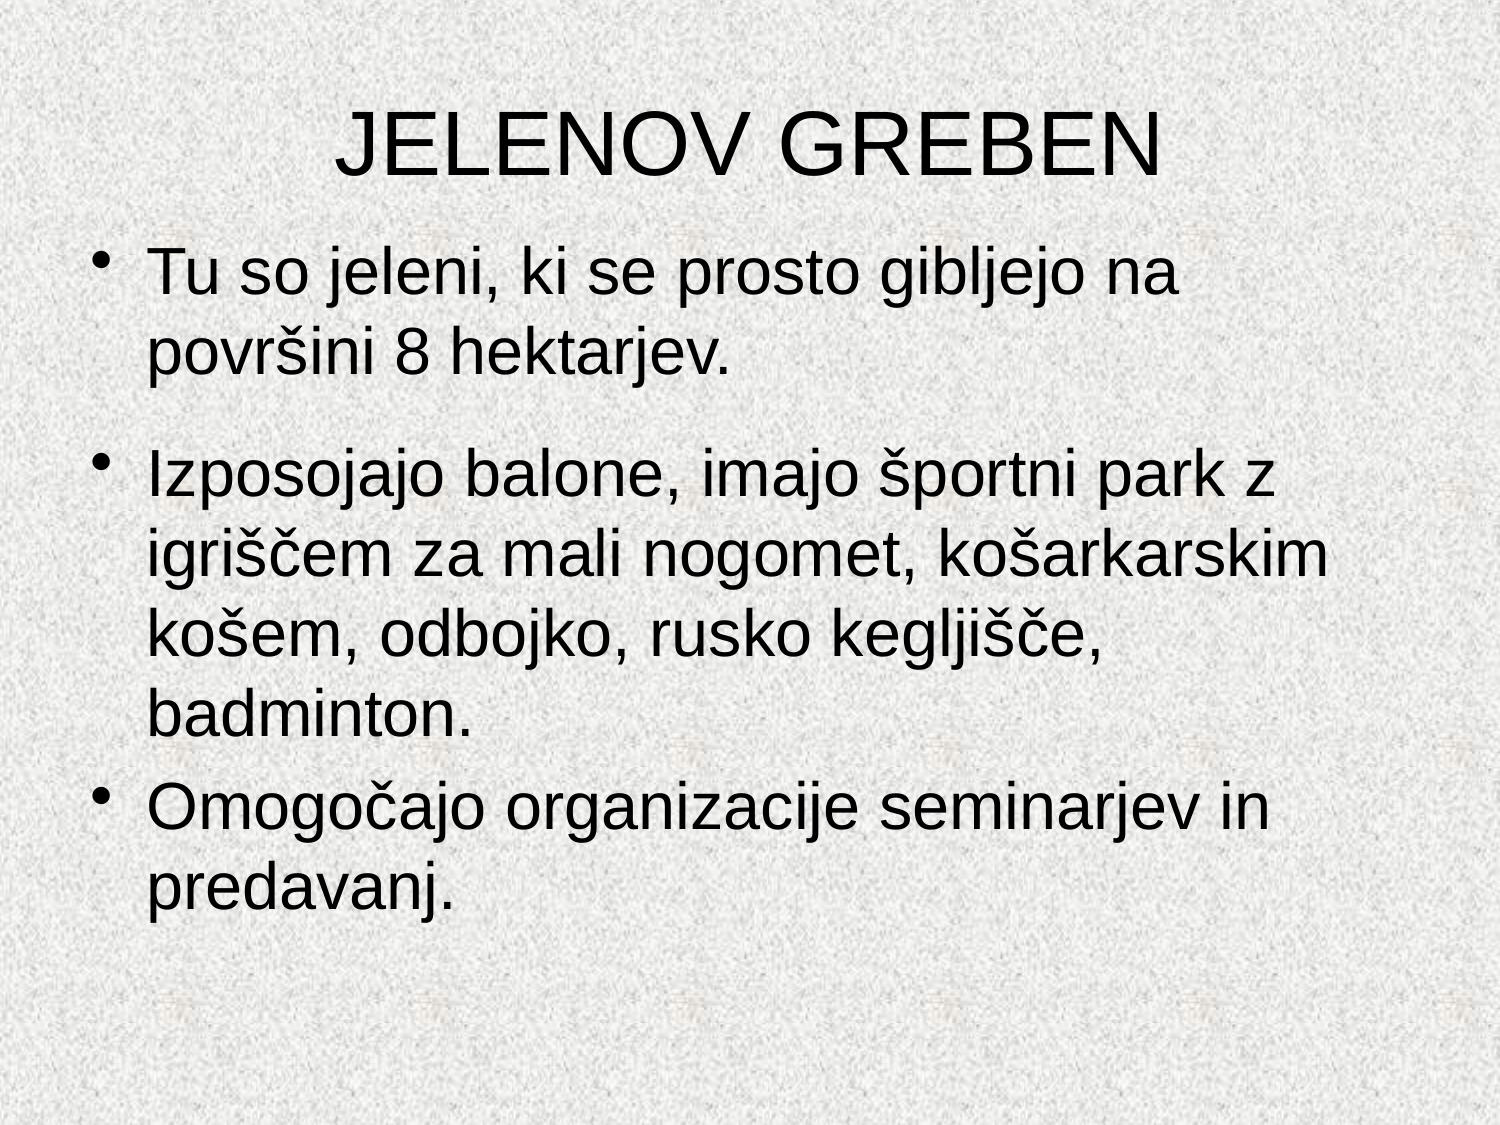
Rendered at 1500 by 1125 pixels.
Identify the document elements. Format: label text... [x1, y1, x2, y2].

picture [0, 0, 1500, 1125]
title JELENOV GREBEN [75, 45, 1425, 220]
list Tu so jeleni, ki se prosto gibljejo na površini 8 hektarjev. Izposojajo balone, imajo športni park z igriščem za mali nogomet, košarkarskim košem, odbojko, rusko kegljišče, badminton. Omogočajo organizacije seminarjev in predavanj. [75, 220, 1425, 1005]
